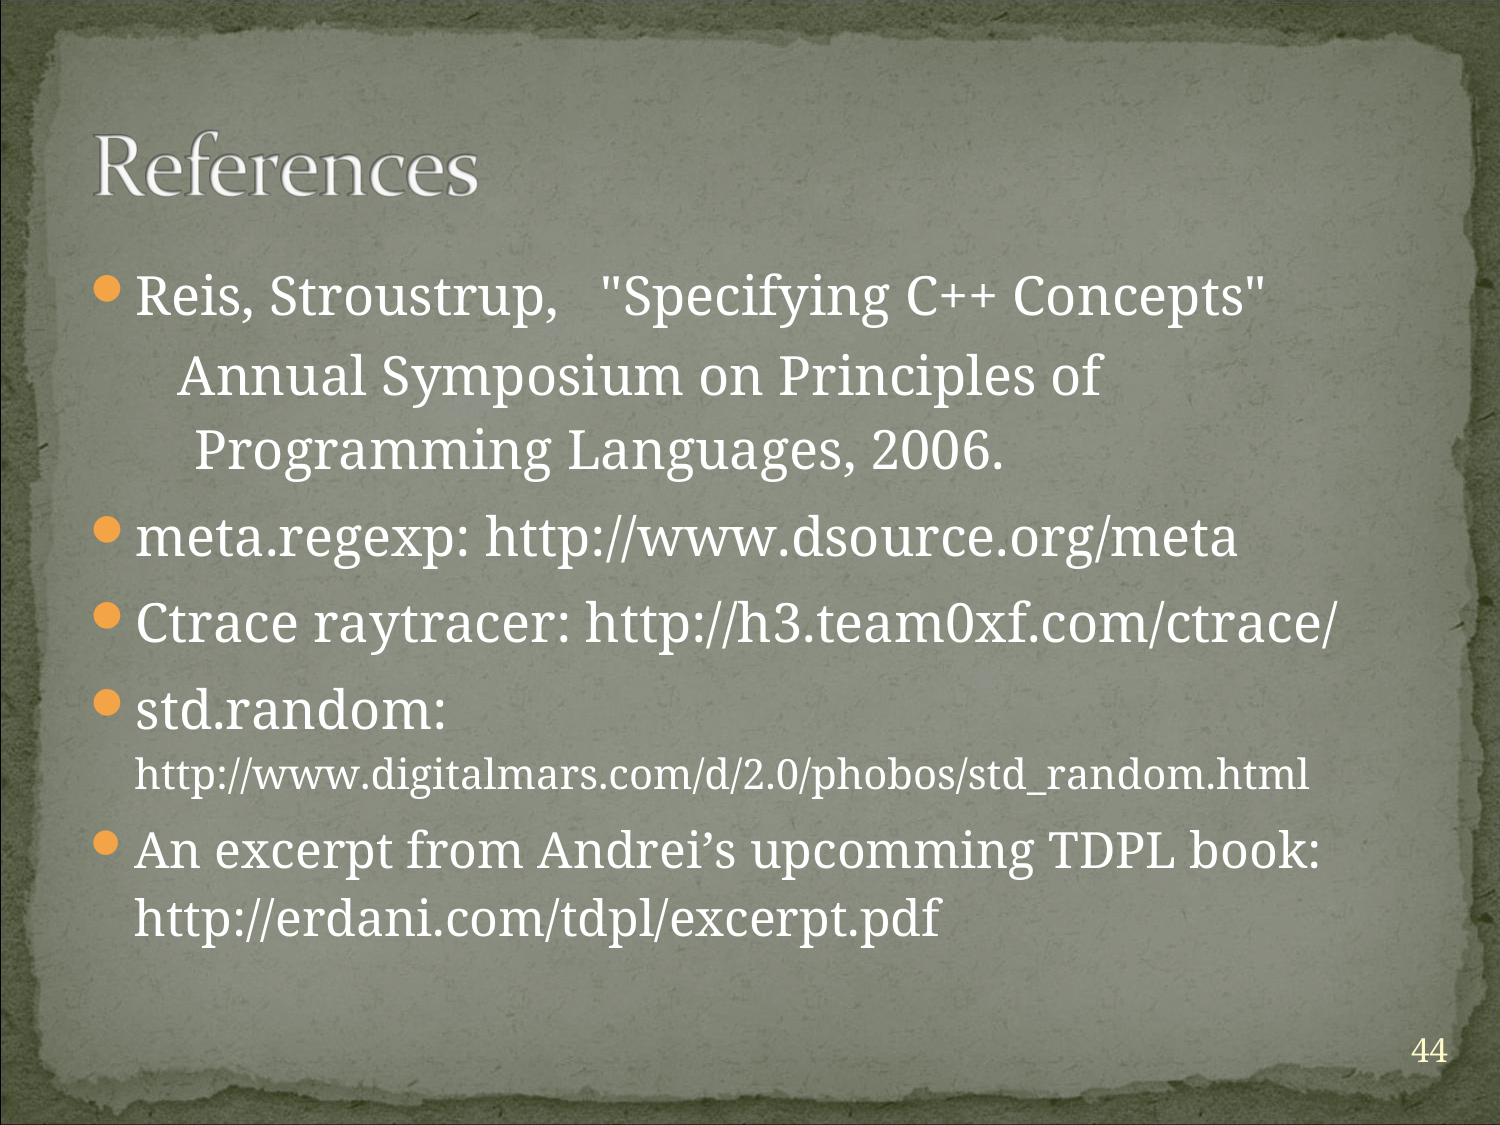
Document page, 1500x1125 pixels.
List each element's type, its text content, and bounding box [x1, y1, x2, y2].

picture [0, 0, 1500, 1125]
text_box [35, 23, 1427, 227]
list Reis, Stroustrup, "Specifying C++ Concepts" Annual Symposium on Principles of Programming Languages, 2006. meta.regexp: http://www.dsource.org/meta Ctrace raytracer: http://h3.team0xf.com/ctrace/ std.random: http://www.digitalmars.com/d/2.0/phobos/std_random.html An excerpt from Andrei’s upcomming TDPL book: http://erdani.com/tdpl/excerpt.pdf [75, 249, 1426, 1001]
text_box 36 [1379, 1014, 1480, 1090]
